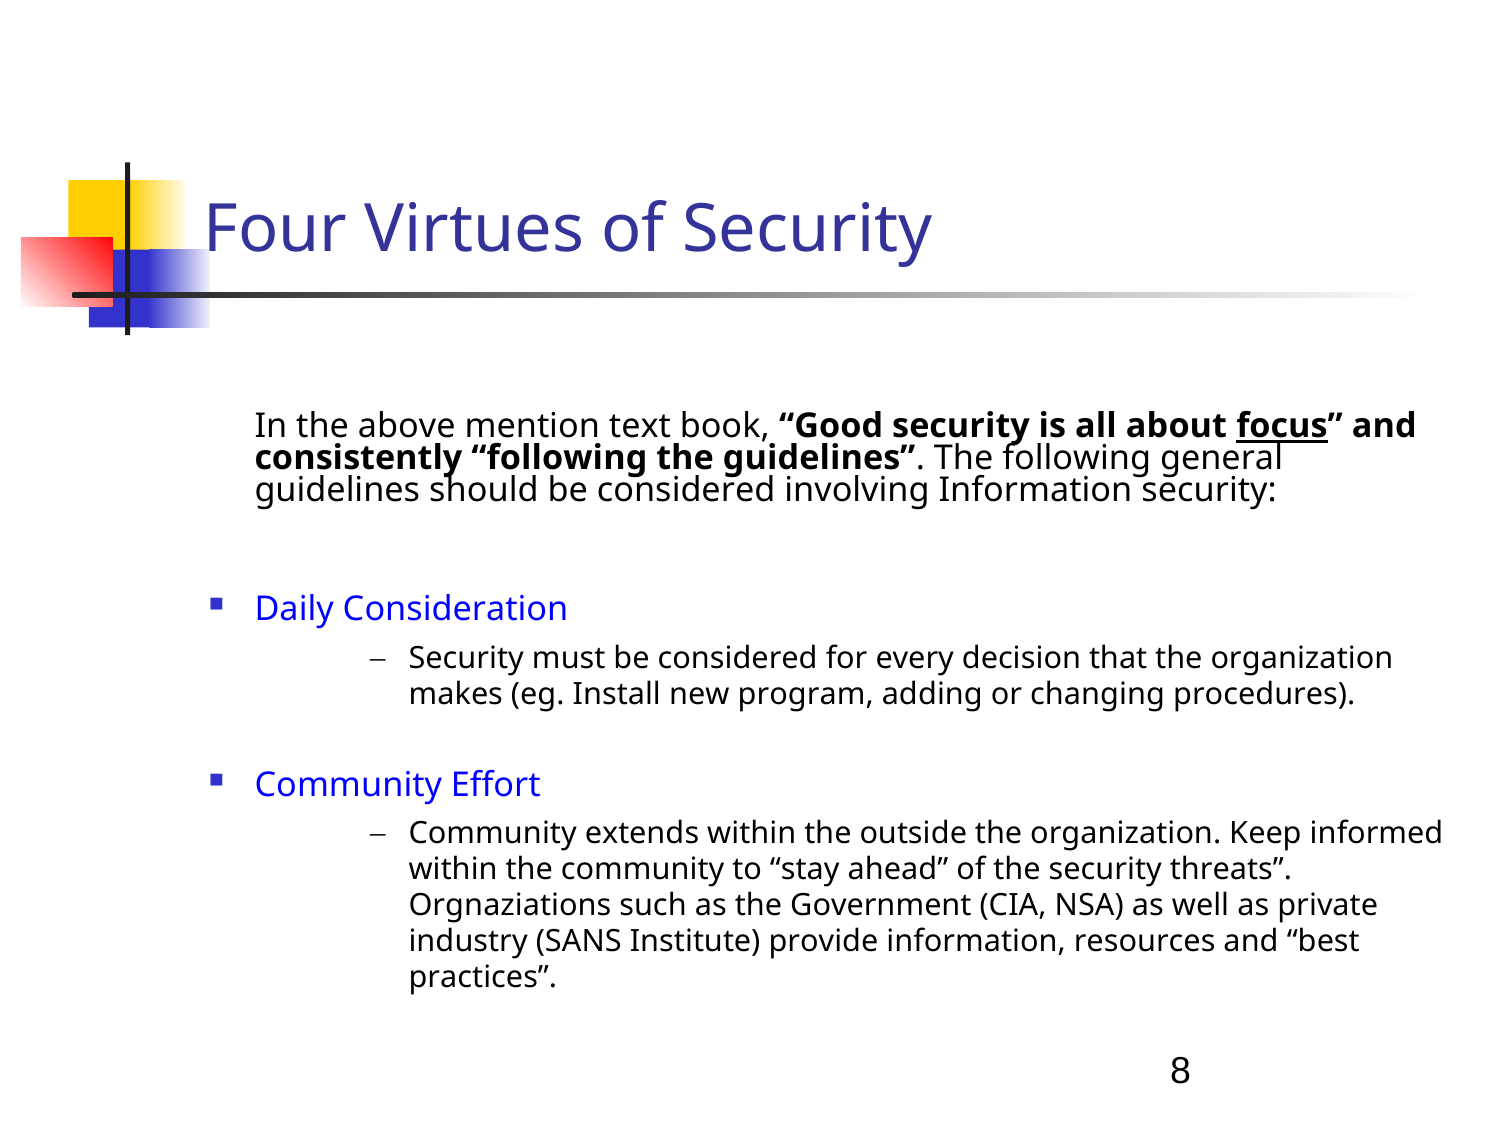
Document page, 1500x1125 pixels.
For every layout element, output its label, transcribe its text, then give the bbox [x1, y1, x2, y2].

title Four Virtues of Security [188, 35, 1468, 276]
list In the above mention text book, “Good security is all about focus” and consistently “following the guidelines”. The following general guidelines should be considered involving Information security: Daily Consideration Security must be considered for every decision that the organization makes (eg. Install new program, adding or changing procedures). Community Effort Community extends within the outside the organization. Keep informed within the community to “stay ahead” of the security threats”. Orgnaziations such as the Government (CIA, NSA) as well as private industry (SANS Institute) provide information, resources and “best practices”. [193, 331, 1469, 1007]
